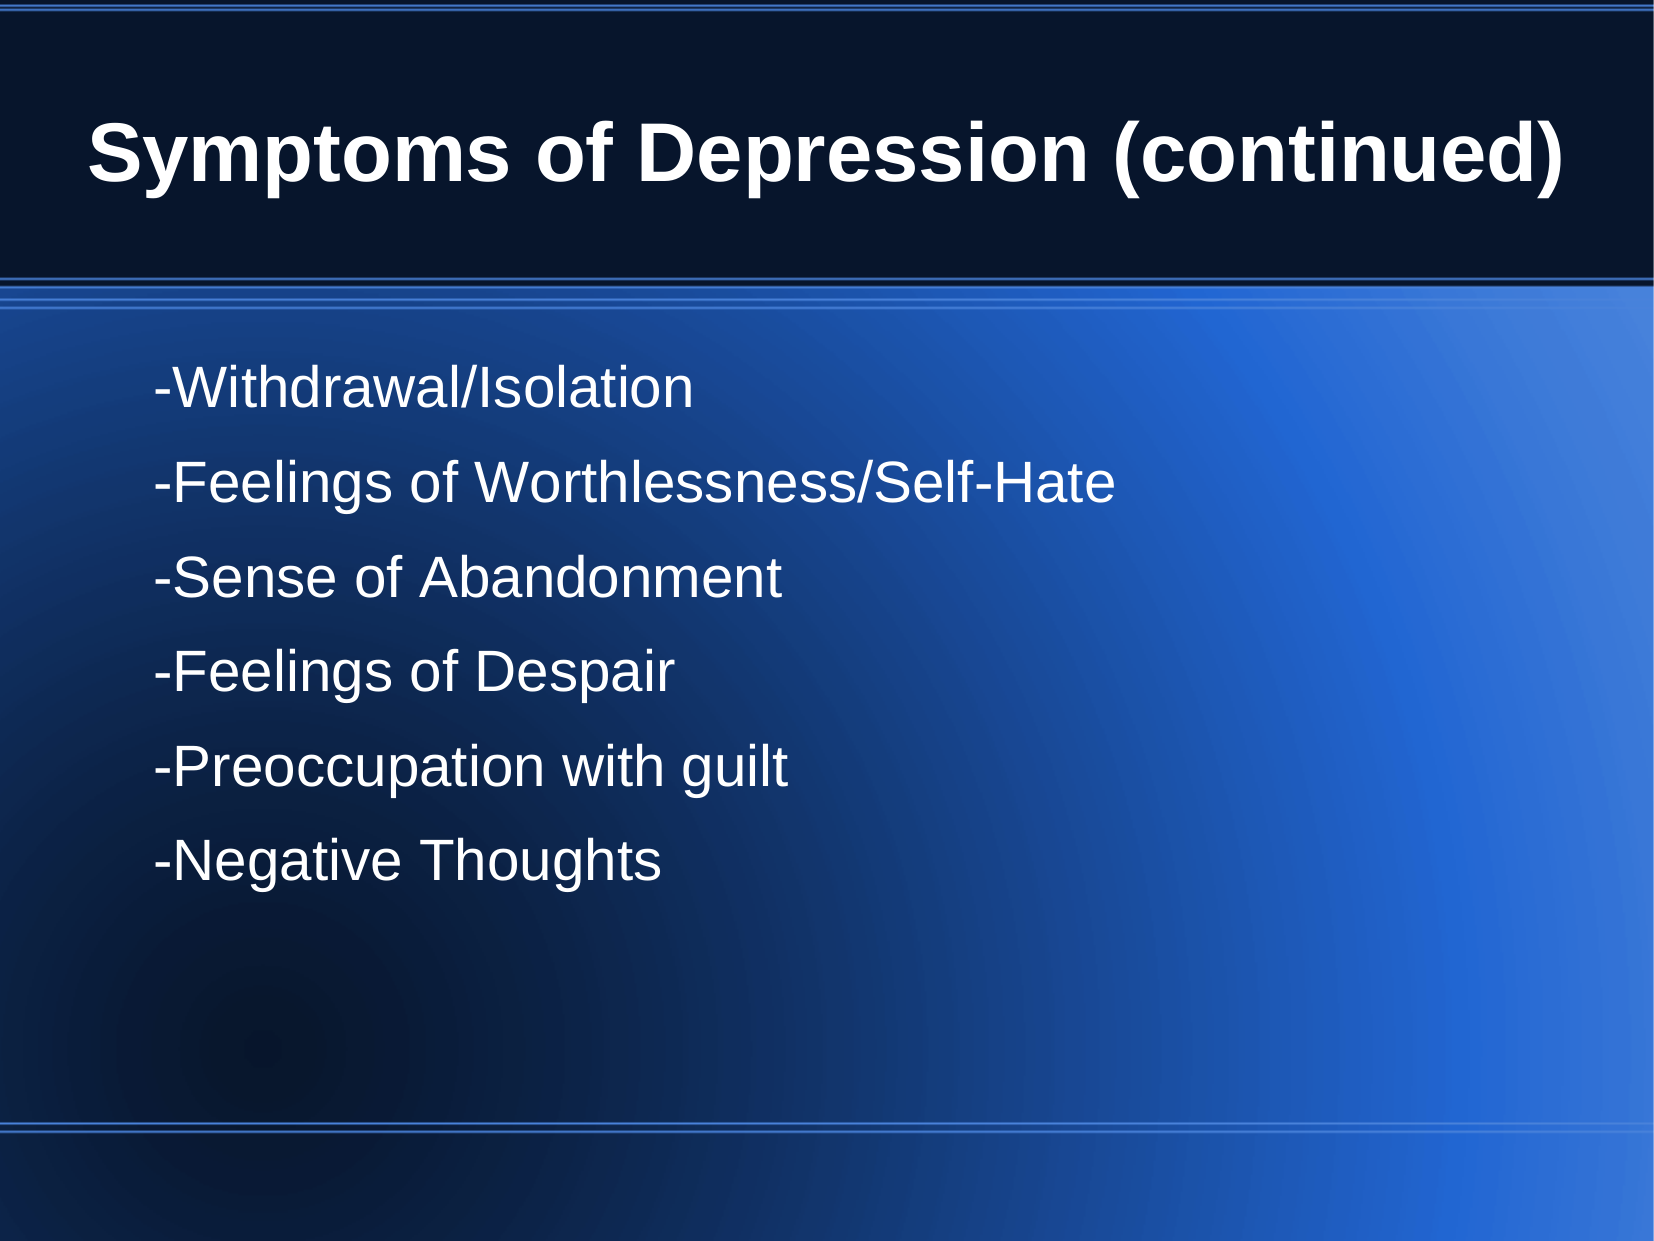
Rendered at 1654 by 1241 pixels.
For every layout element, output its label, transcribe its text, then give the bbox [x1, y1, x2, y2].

title Symptoms of Depression (continued) [82, 49, 1571, 257]
picture [0, 0, 1654, 1241]
list -Withdrawal/Isolation -Feelings of Worthlessness/Self-Hate -Sense of Abandonment -Feelings of Despair -Preoccupation with guilt -Negative Thoughts [82, 355, 1571, 1058]
